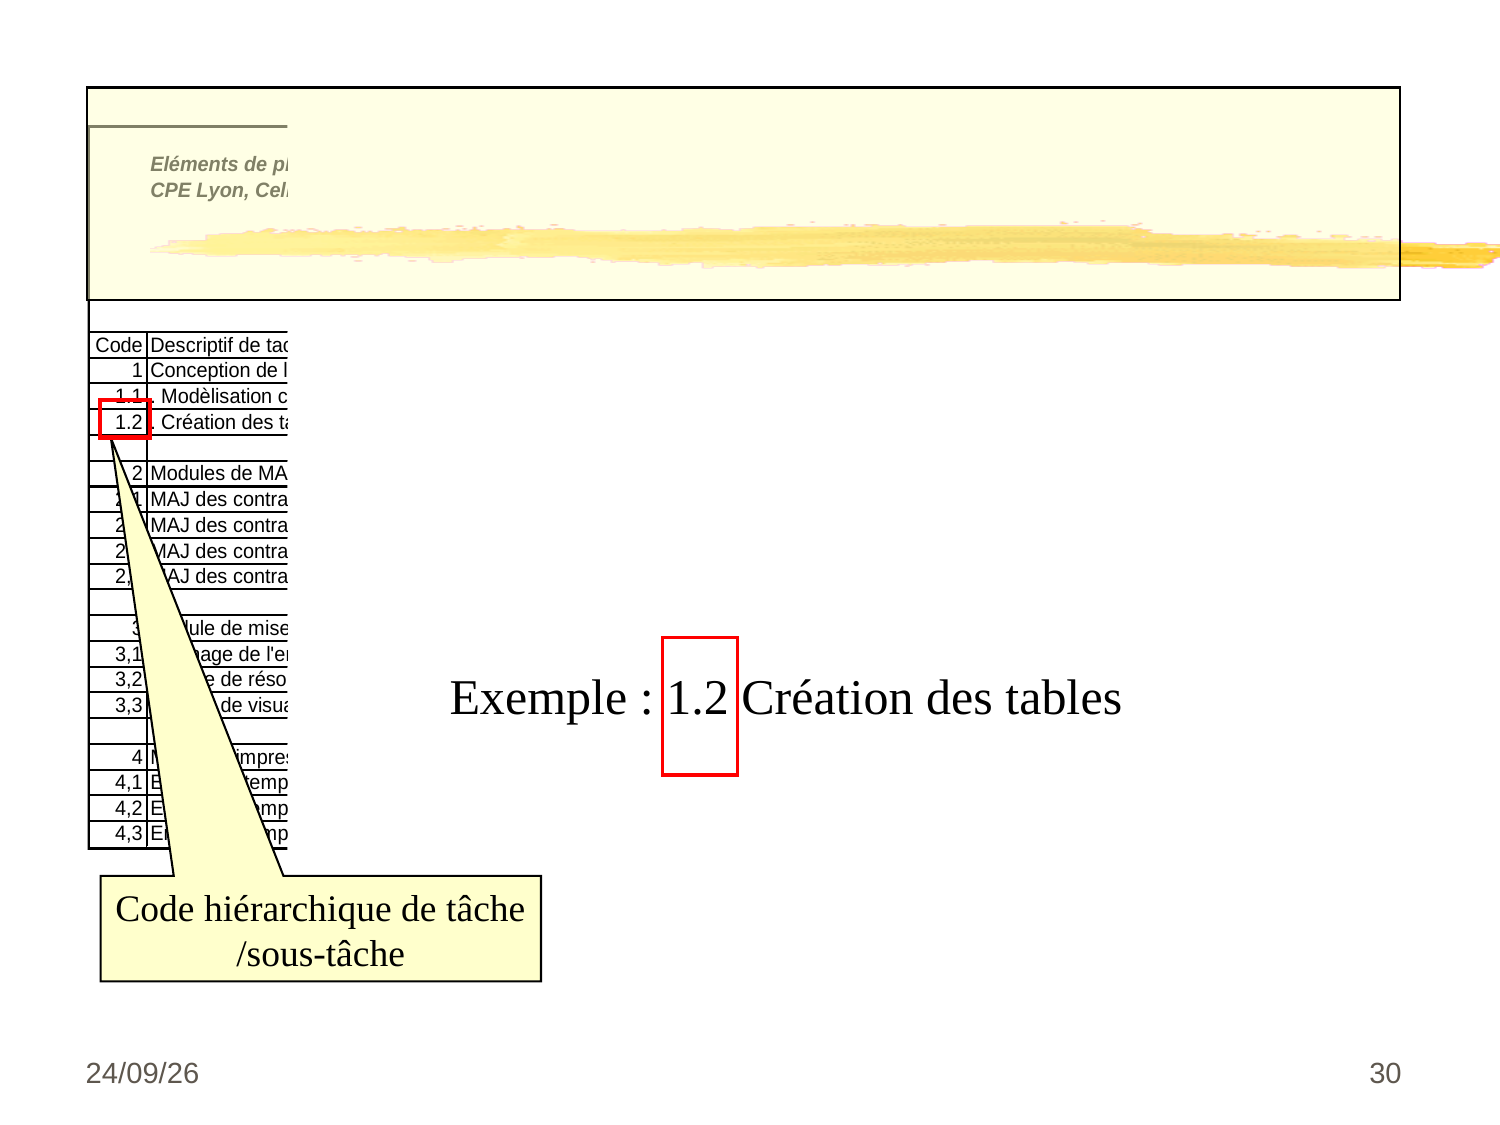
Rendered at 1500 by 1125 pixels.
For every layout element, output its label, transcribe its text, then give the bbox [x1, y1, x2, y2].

text_box 20/01/15 [70, 1021, 384, 1097]
picture [1400, 215, 1500, 279]
text_box Exemple : 1.2 Création des tables [434, 656, 661, 733]
text_box [87, 87, 1400, 300]
picture [102, 402, 148, 435]
picture [87, 300, 288, 850]
text_box Code hiérarchique de tâche /sous-tâche [100, 440, 542, 982]
text_box Exemple : 1.2 Création des tables [664, 656, 736, 733]
text_box Exemple : 1.2 Création des tables [739, 656, 1138, 733]
text_box <numéro> [1104, 1021, 1417, 1097]
